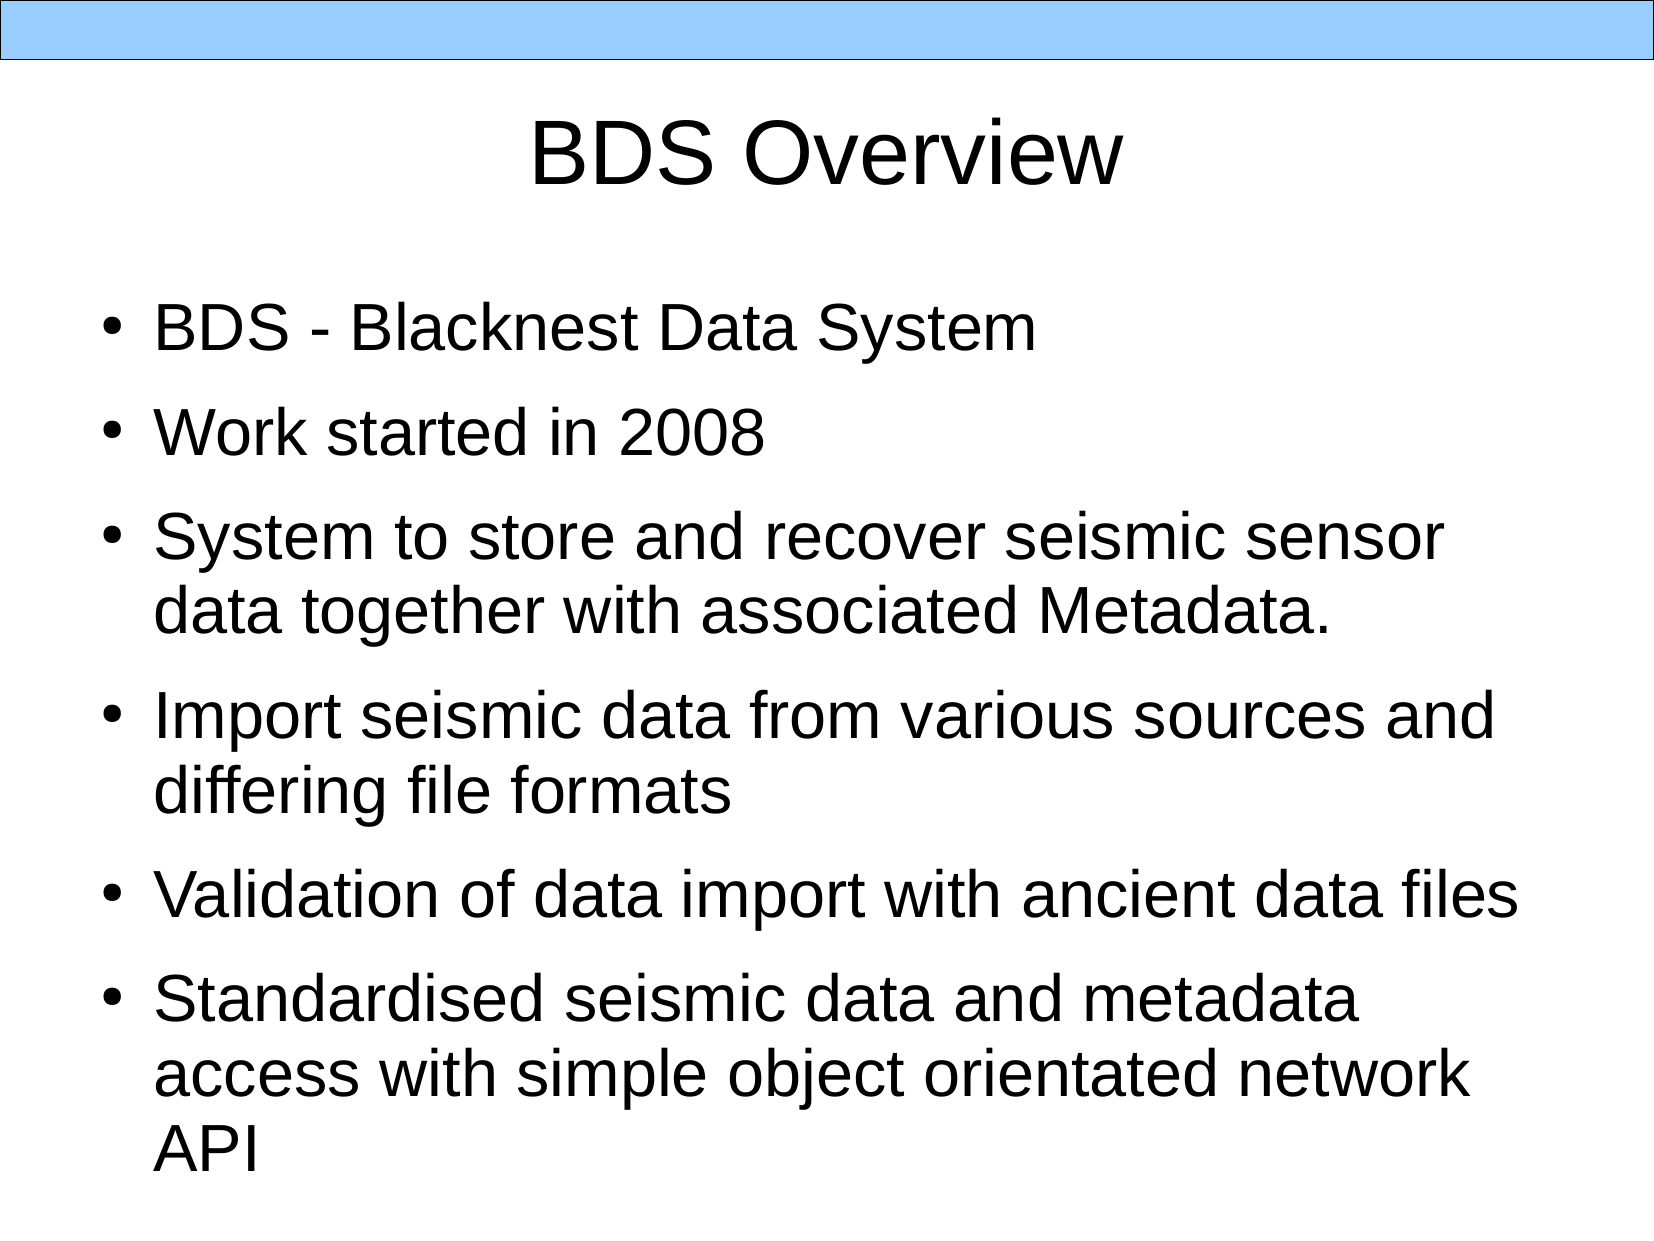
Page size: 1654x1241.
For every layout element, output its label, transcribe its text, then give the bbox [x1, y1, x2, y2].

list BDS - Blacknest Data System Work started in 2008 System to store and recover seismic sensor data together with associated Metadata. Import seismic data from various sources and differing file formats Validation of data import with ancient data files Standardised seismic data and metadata access with simple object orientated network API [82, 290, 1571, 1186]
title BDS Overview [82, 56, 1571, 250]
